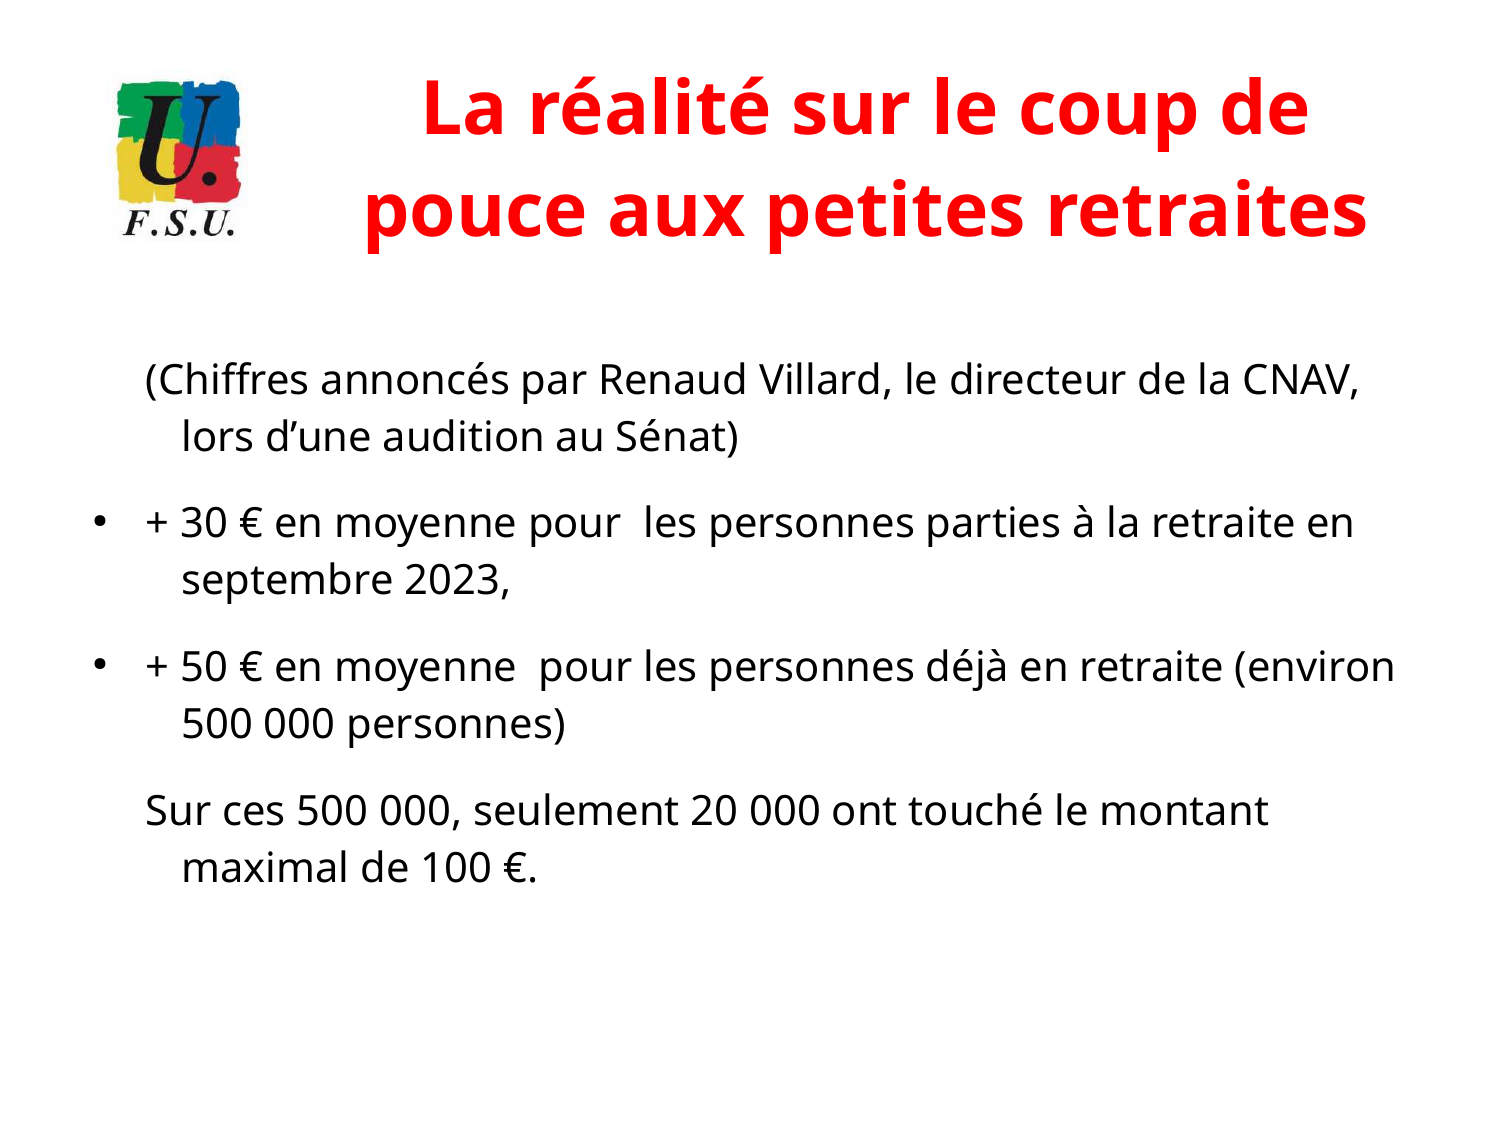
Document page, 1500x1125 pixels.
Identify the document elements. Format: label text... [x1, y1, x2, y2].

picture [106, 70, 250, 242]
list (Chiffres annoncés par Renaud Villard, le directeur de la CNAV, lors d’une audition au Sénat) + 30 € en moyenne pour les personnes parties à la retraite en septembre 2023, + 50 € en moyenne pour les personnes déjà en retraite (environ 500 000 personnes) Sur ces 500 000, seulement 20 000 ont touché le montant maximal de 100 €. [75, 263, 1425, 916]
title La réalité sur le coup de pouce aux petites retraites [307, 51, 1425, 262]
